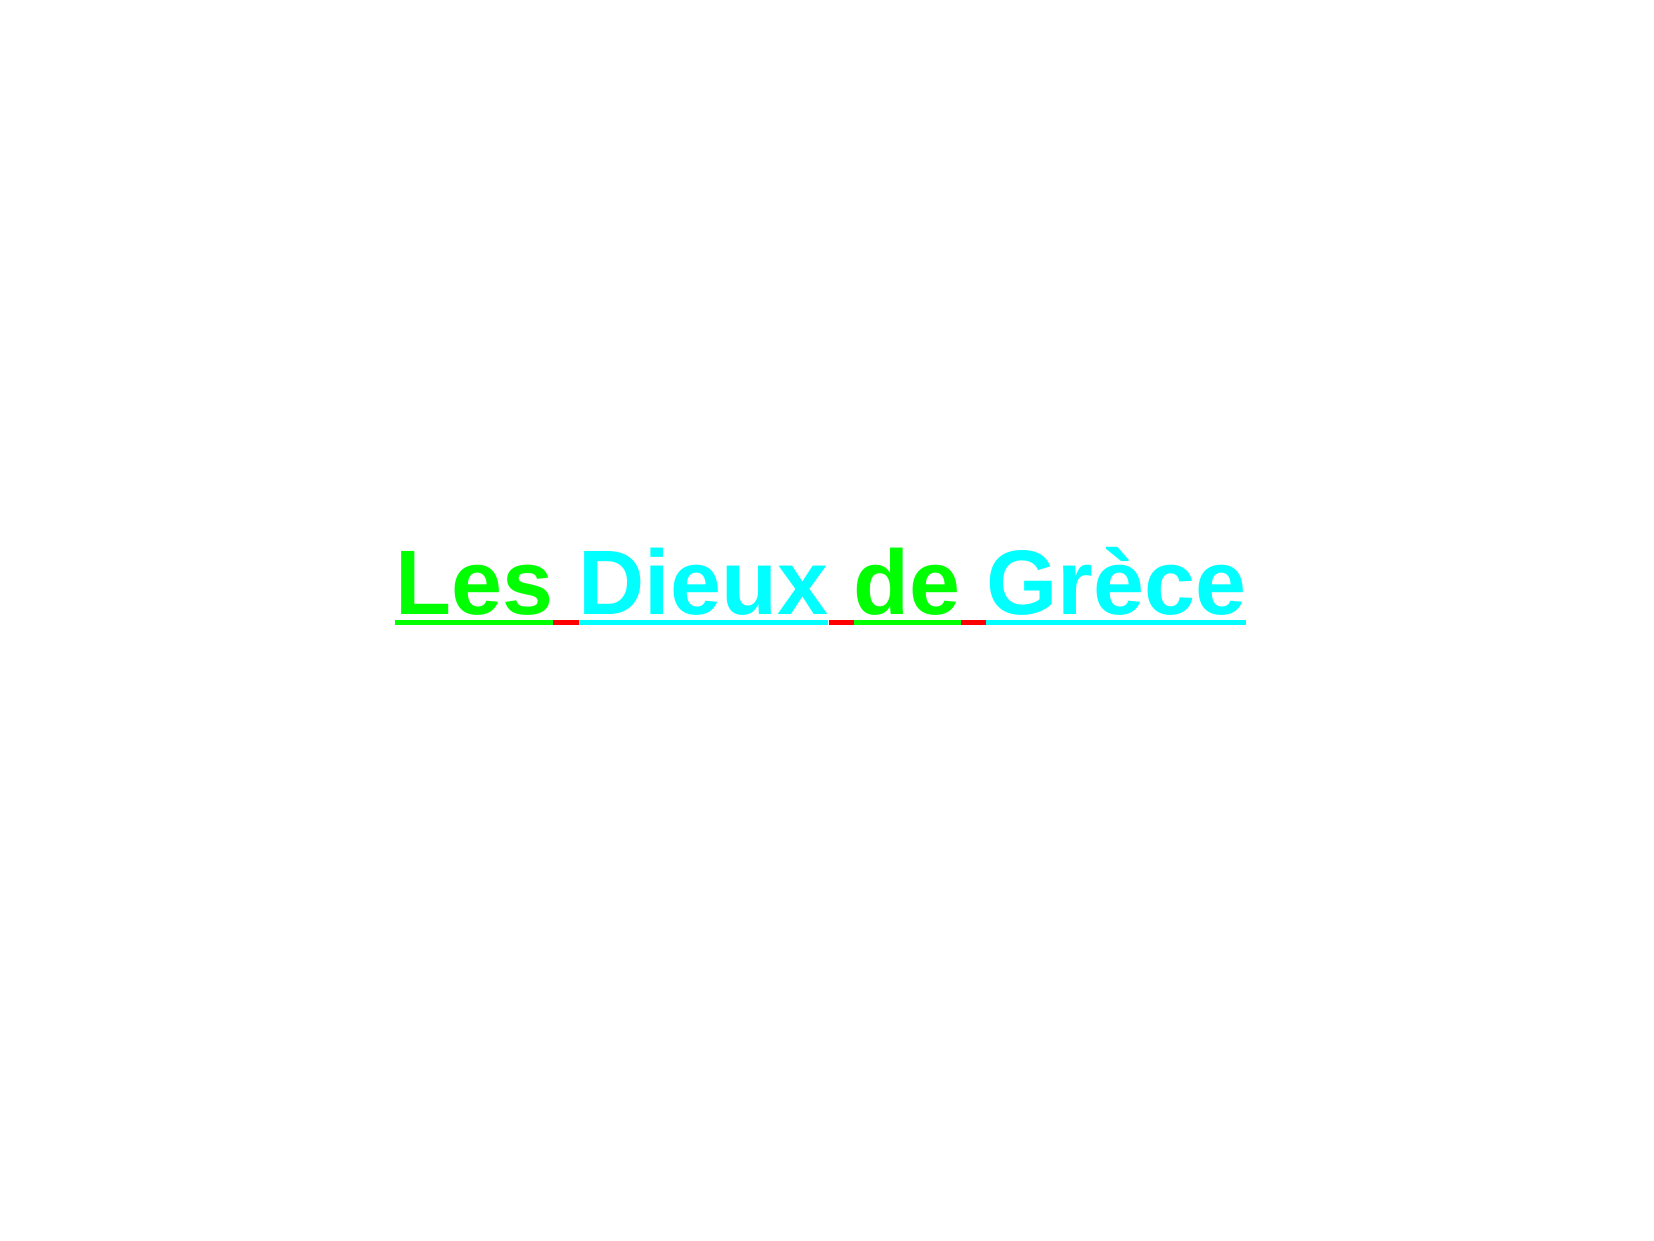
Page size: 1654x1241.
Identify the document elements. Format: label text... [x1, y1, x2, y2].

title Les Dieux de Grèce [76, 486, 1565, 680]
